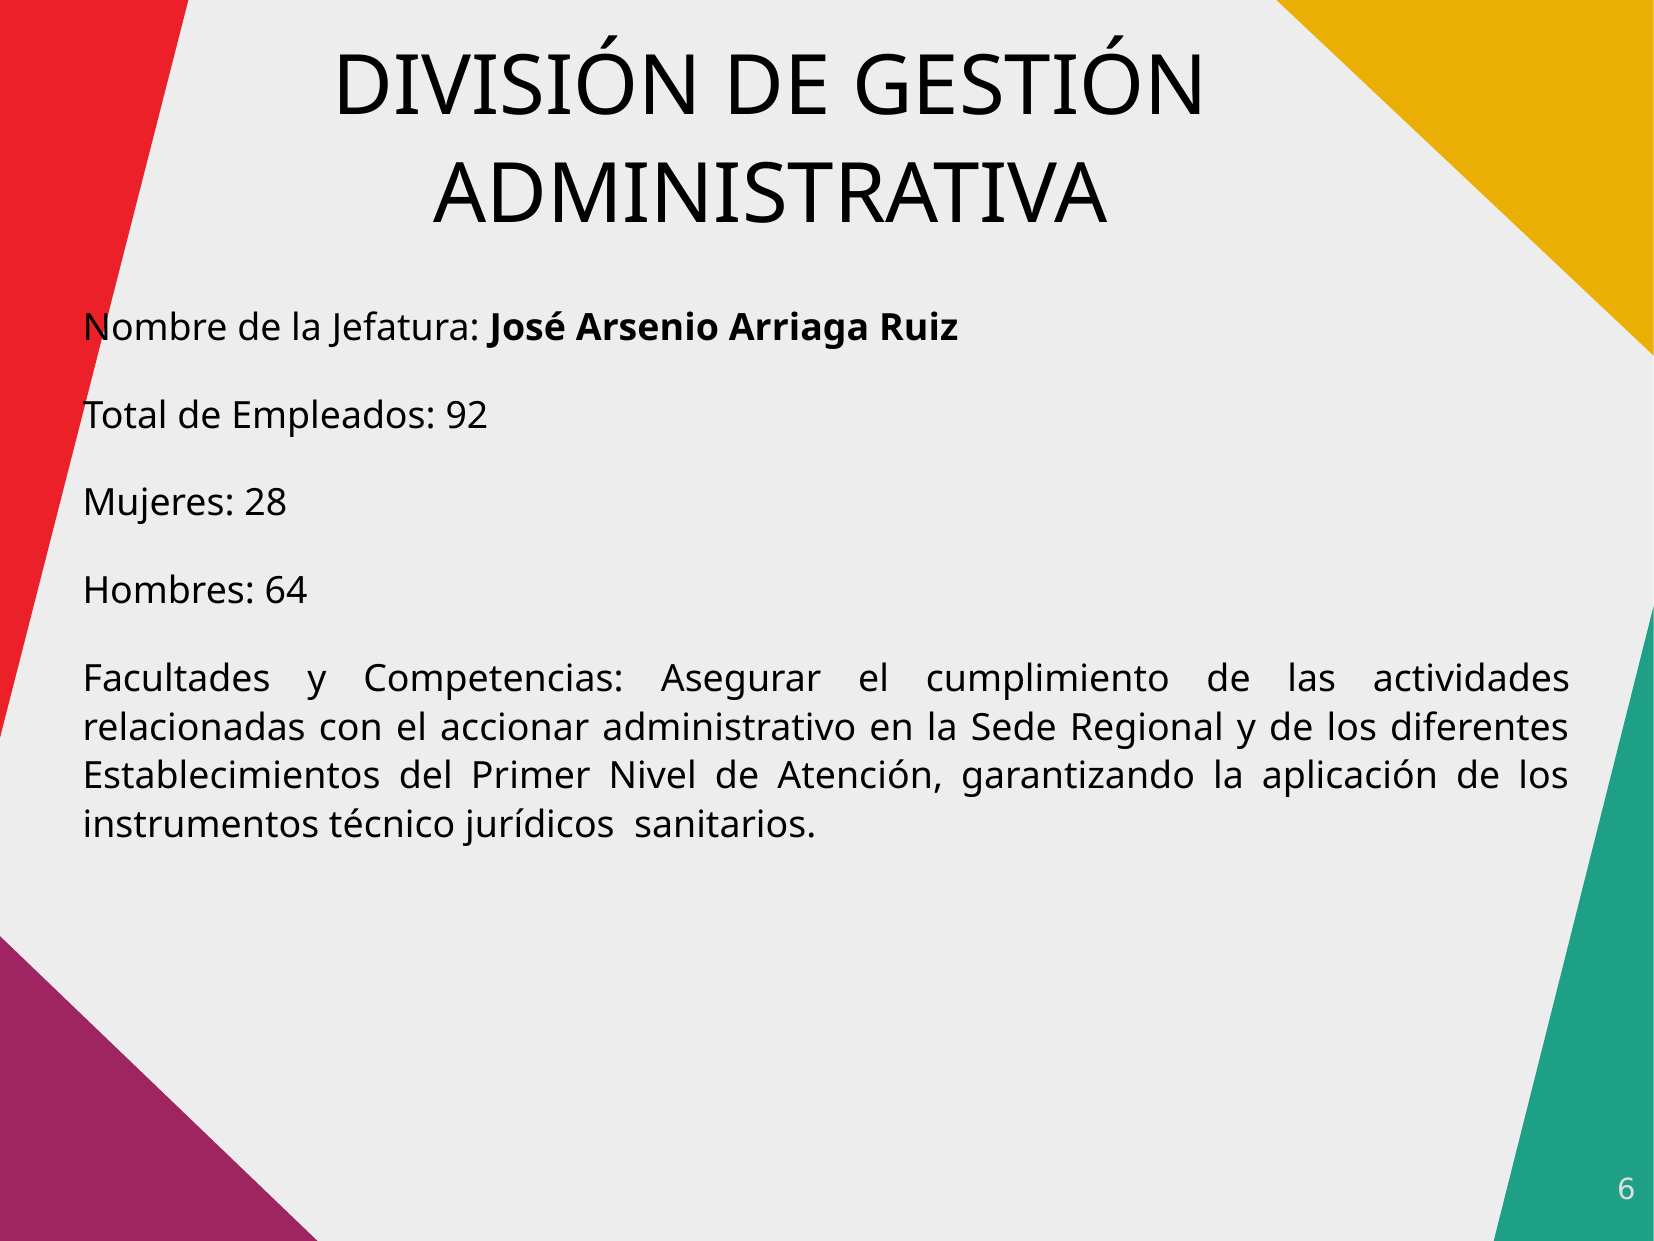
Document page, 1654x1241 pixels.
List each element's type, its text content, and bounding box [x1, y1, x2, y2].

text_box Nombre de la Jefatura: José Arsenio Arriaga Ruiz Total de Empleados: 92 Mujeres: 28 Hombres: 64 Facultades y Competencias: Asegurar el cumplimiento de las actividades relacionadas con el accionar administrativo en la Sede Regional y de los diferentes Establecimientos del Primer Nivel de Atención, garantizando la aplicación de los instrumentos técnico jurídicos sanitarios. [82, 299, 1571, 1019]
title DIVISIÓN DE GESTIÓN ADMINISTRATIVA [106, 23, 1435, 239]
